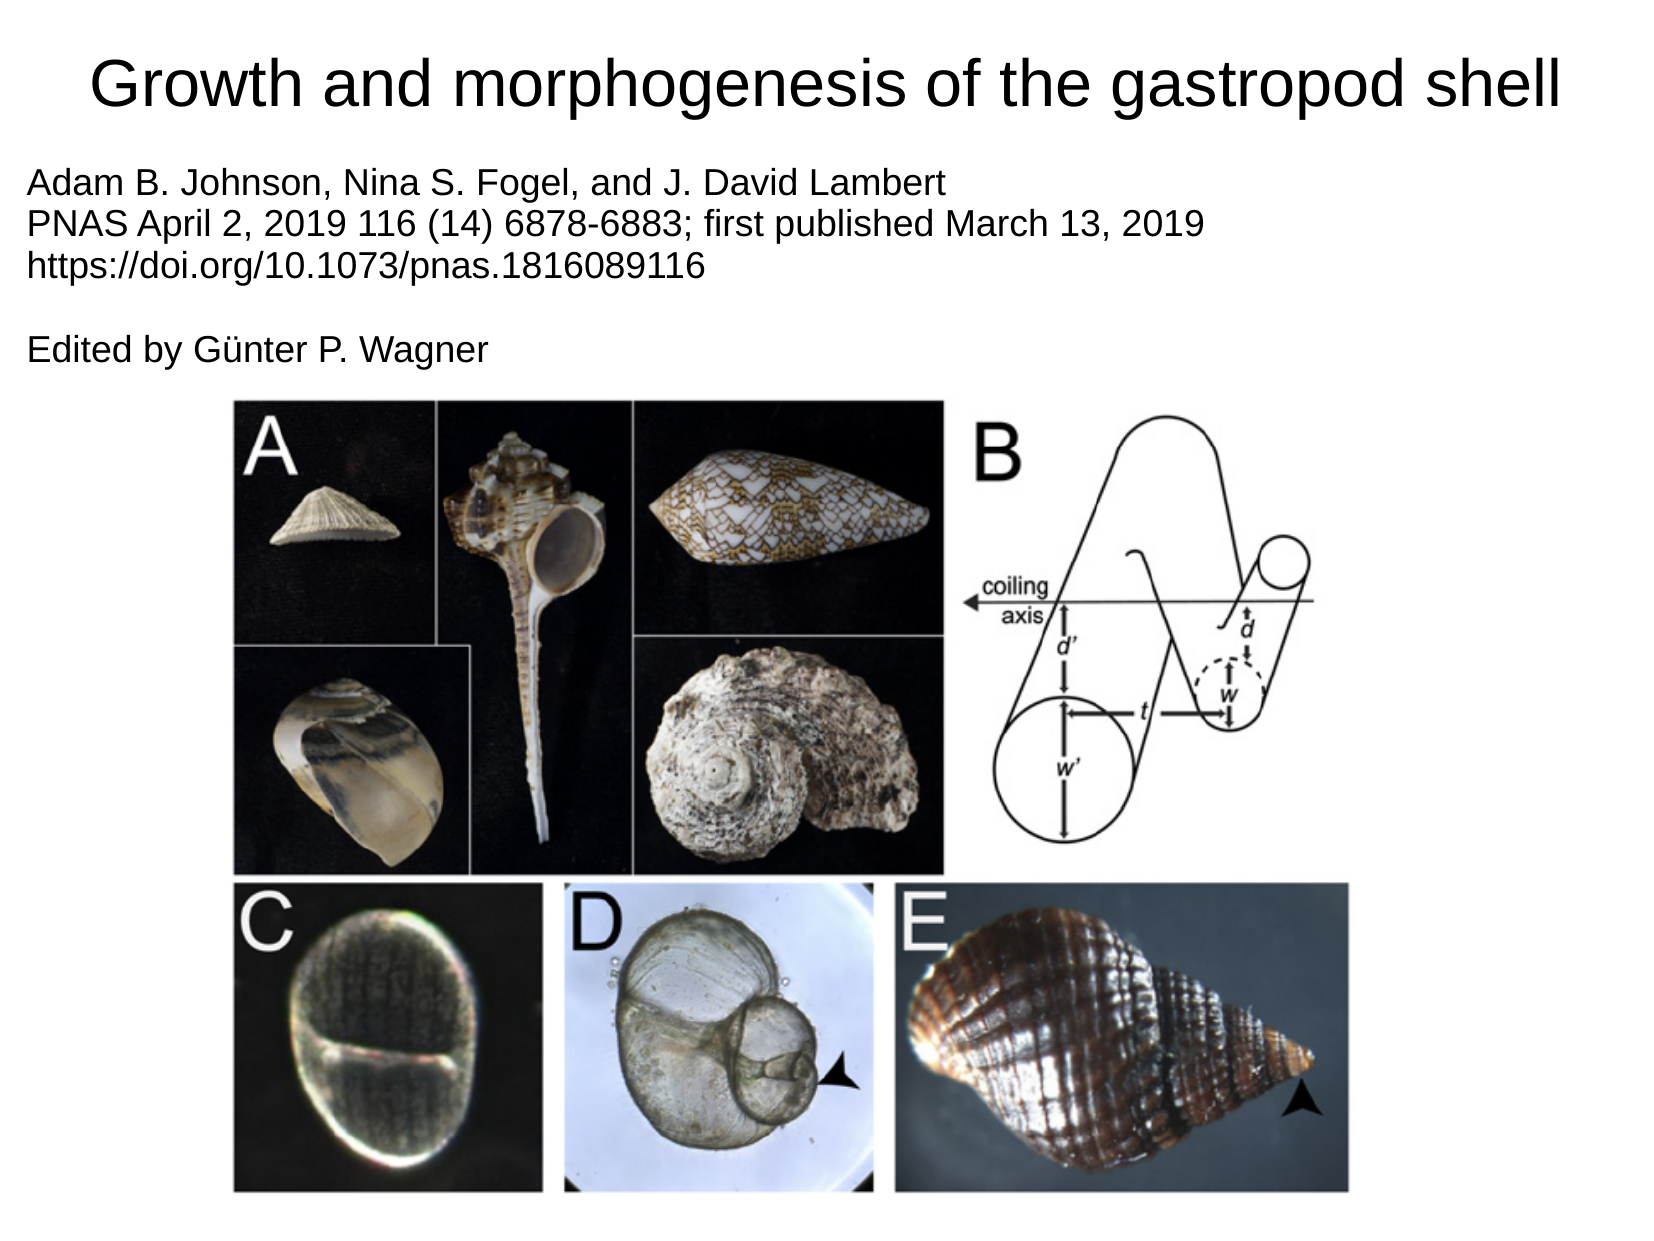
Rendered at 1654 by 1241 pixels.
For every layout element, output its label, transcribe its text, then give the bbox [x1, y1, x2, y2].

text_box Adam B. Johnson, Nina S. Fogel, and J. David Lambert PNAS April 2, 2019 116 (14) 6878-6883; first published March 13, 2019 https://doi.org/10.1073/pnas.1816089116 Edited by Günter P. Wagner [11, 153, 1654, 379]
picture [226, 389, 1369, 1194]
title Growth and morphogenesis of the gastropod shell [82, 13, 1571, 153]
